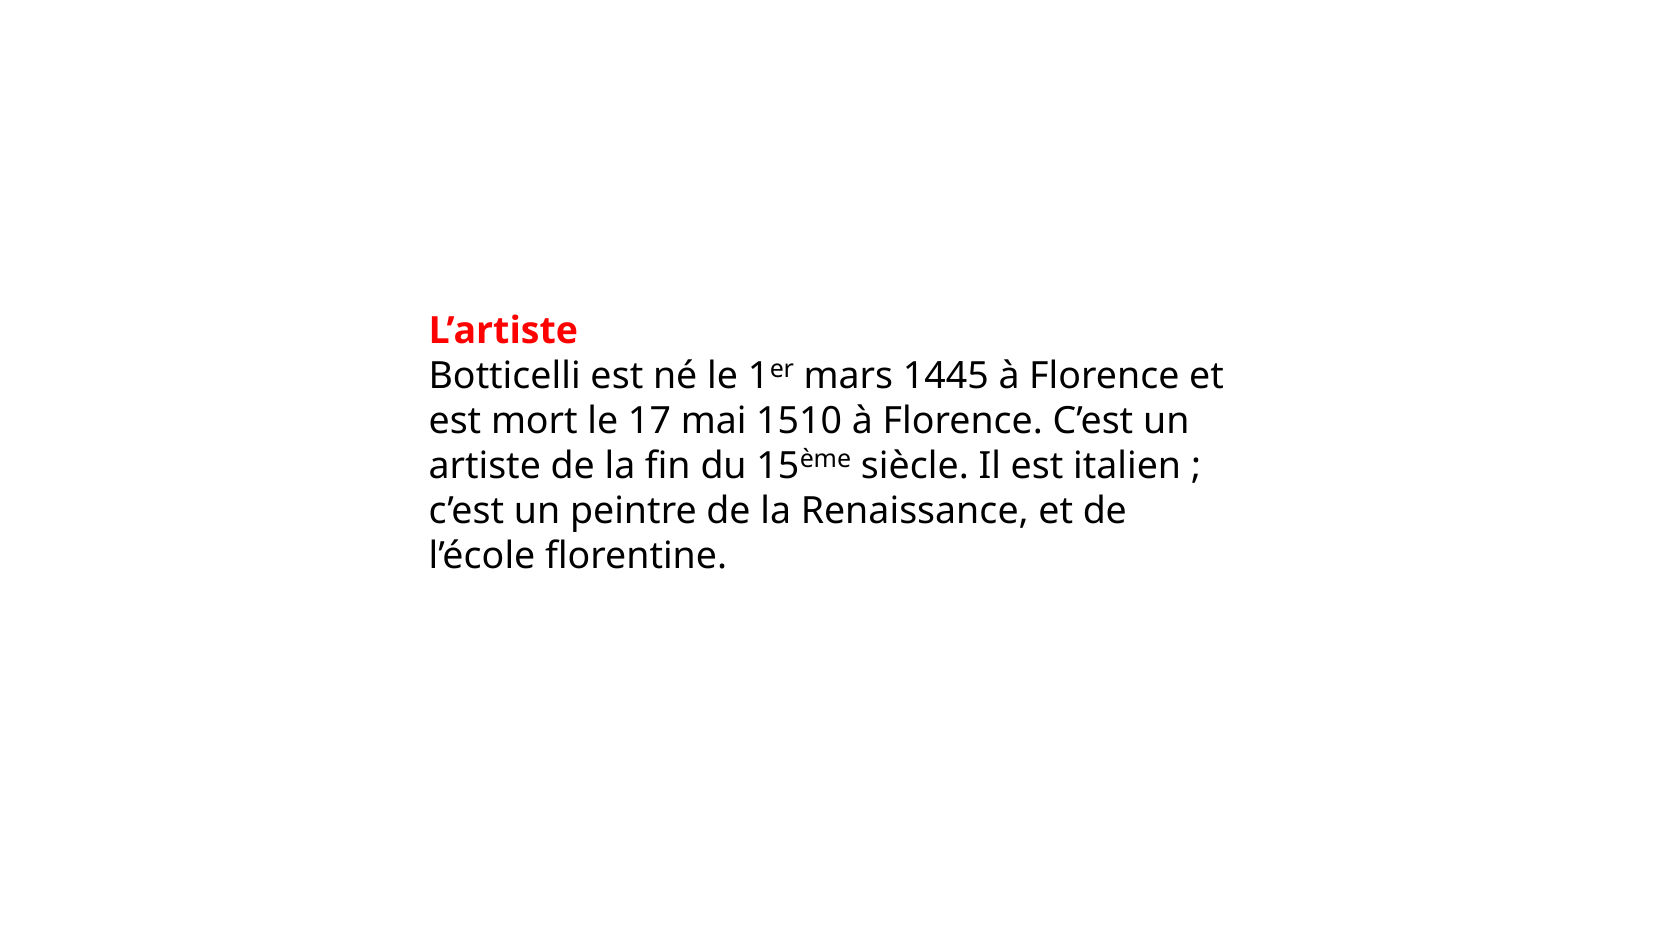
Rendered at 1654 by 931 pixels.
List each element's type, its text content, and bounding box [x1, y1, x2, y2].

text_box L’artiste Botticelli est né le 1er mars 1445 à Florence et est mort le 17 mai 1510 à Florence. C’est un artiste de la fin du 15ème siècle. Il est italien ; c’est un peintre de la Renaissance, et de l’école florentine. [413, 298, 1241, 633]
